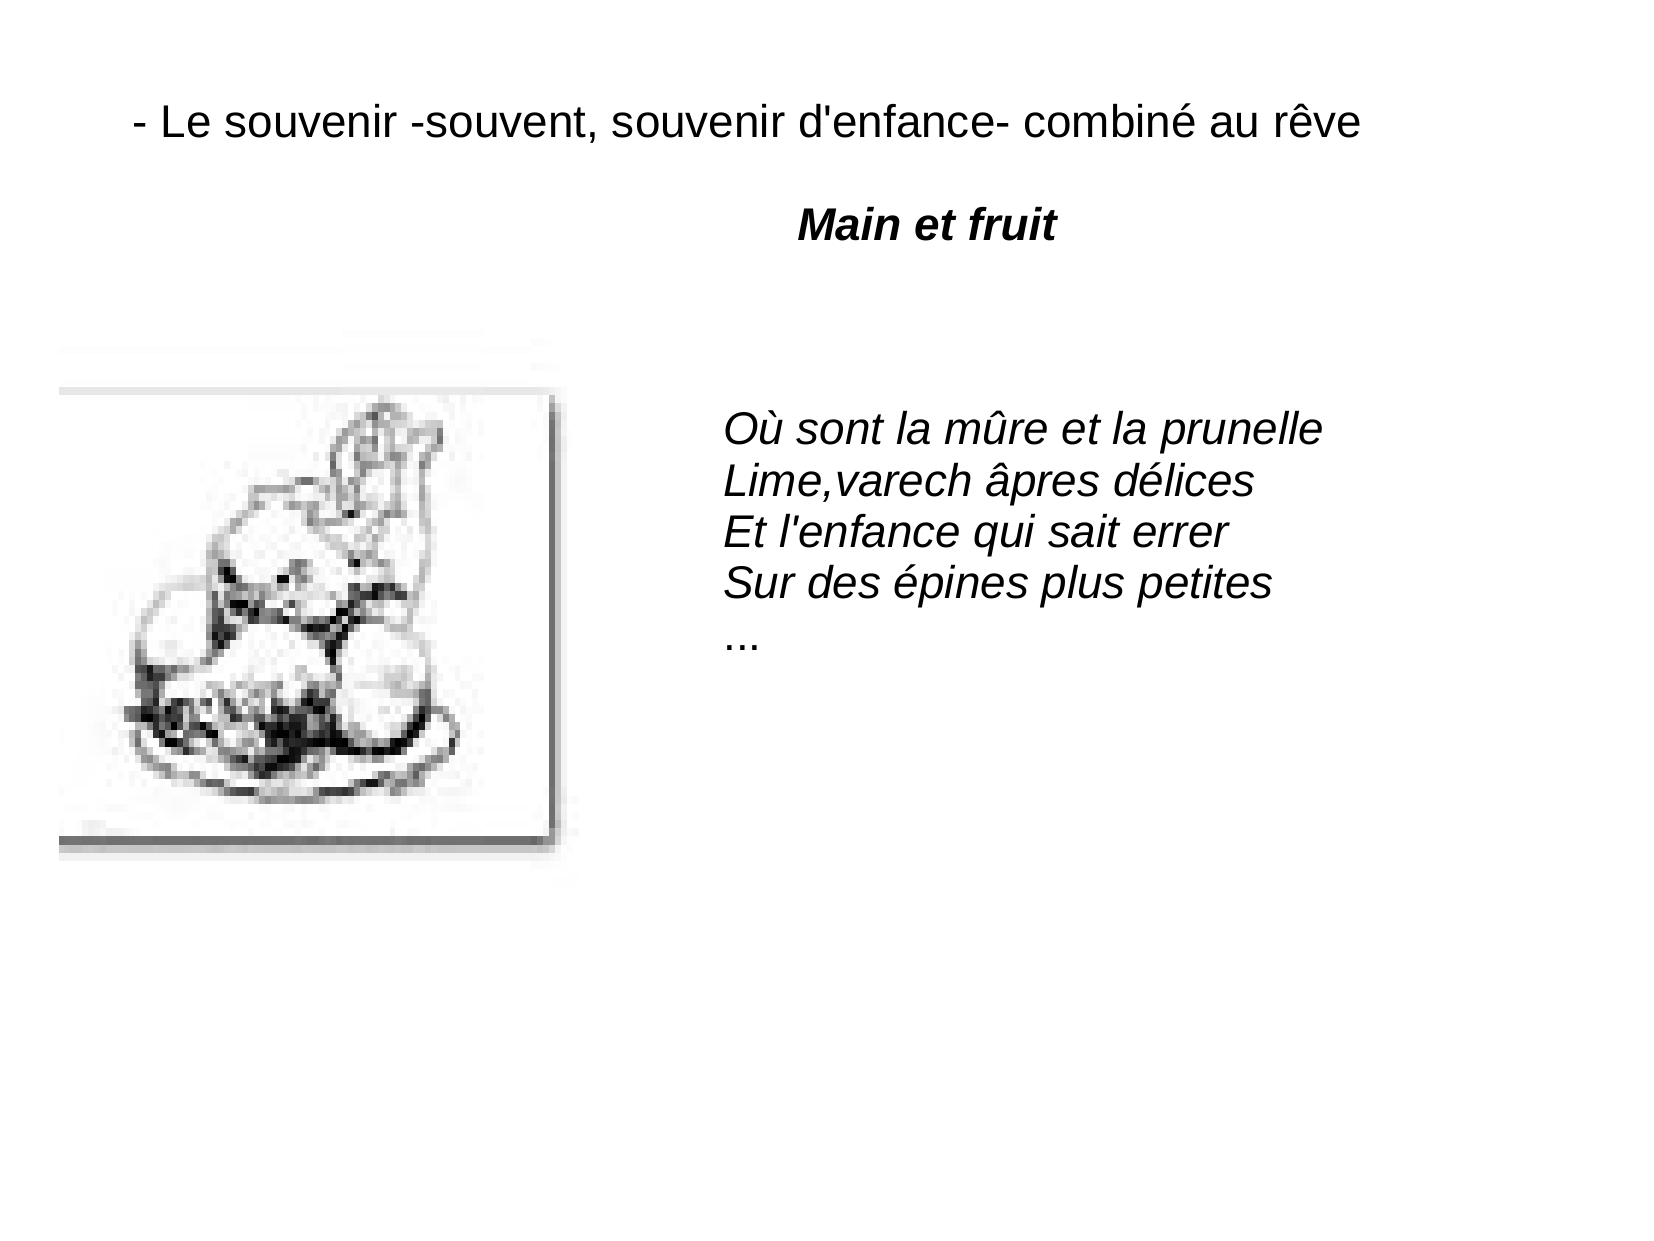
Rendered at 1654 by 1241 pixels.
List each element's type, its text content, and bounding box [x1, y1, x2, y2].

text_box - Le souvenir -souvent, souvenir d'enfance- combiné au rêve Main et fruit Où sont la mûre et la prunelle Lime,varech âpres délices Et l'enfance qui sait errer Sur des épines plus petites ... [118, 88, 1654, 873]
picture [59, 265, 591, 886]
